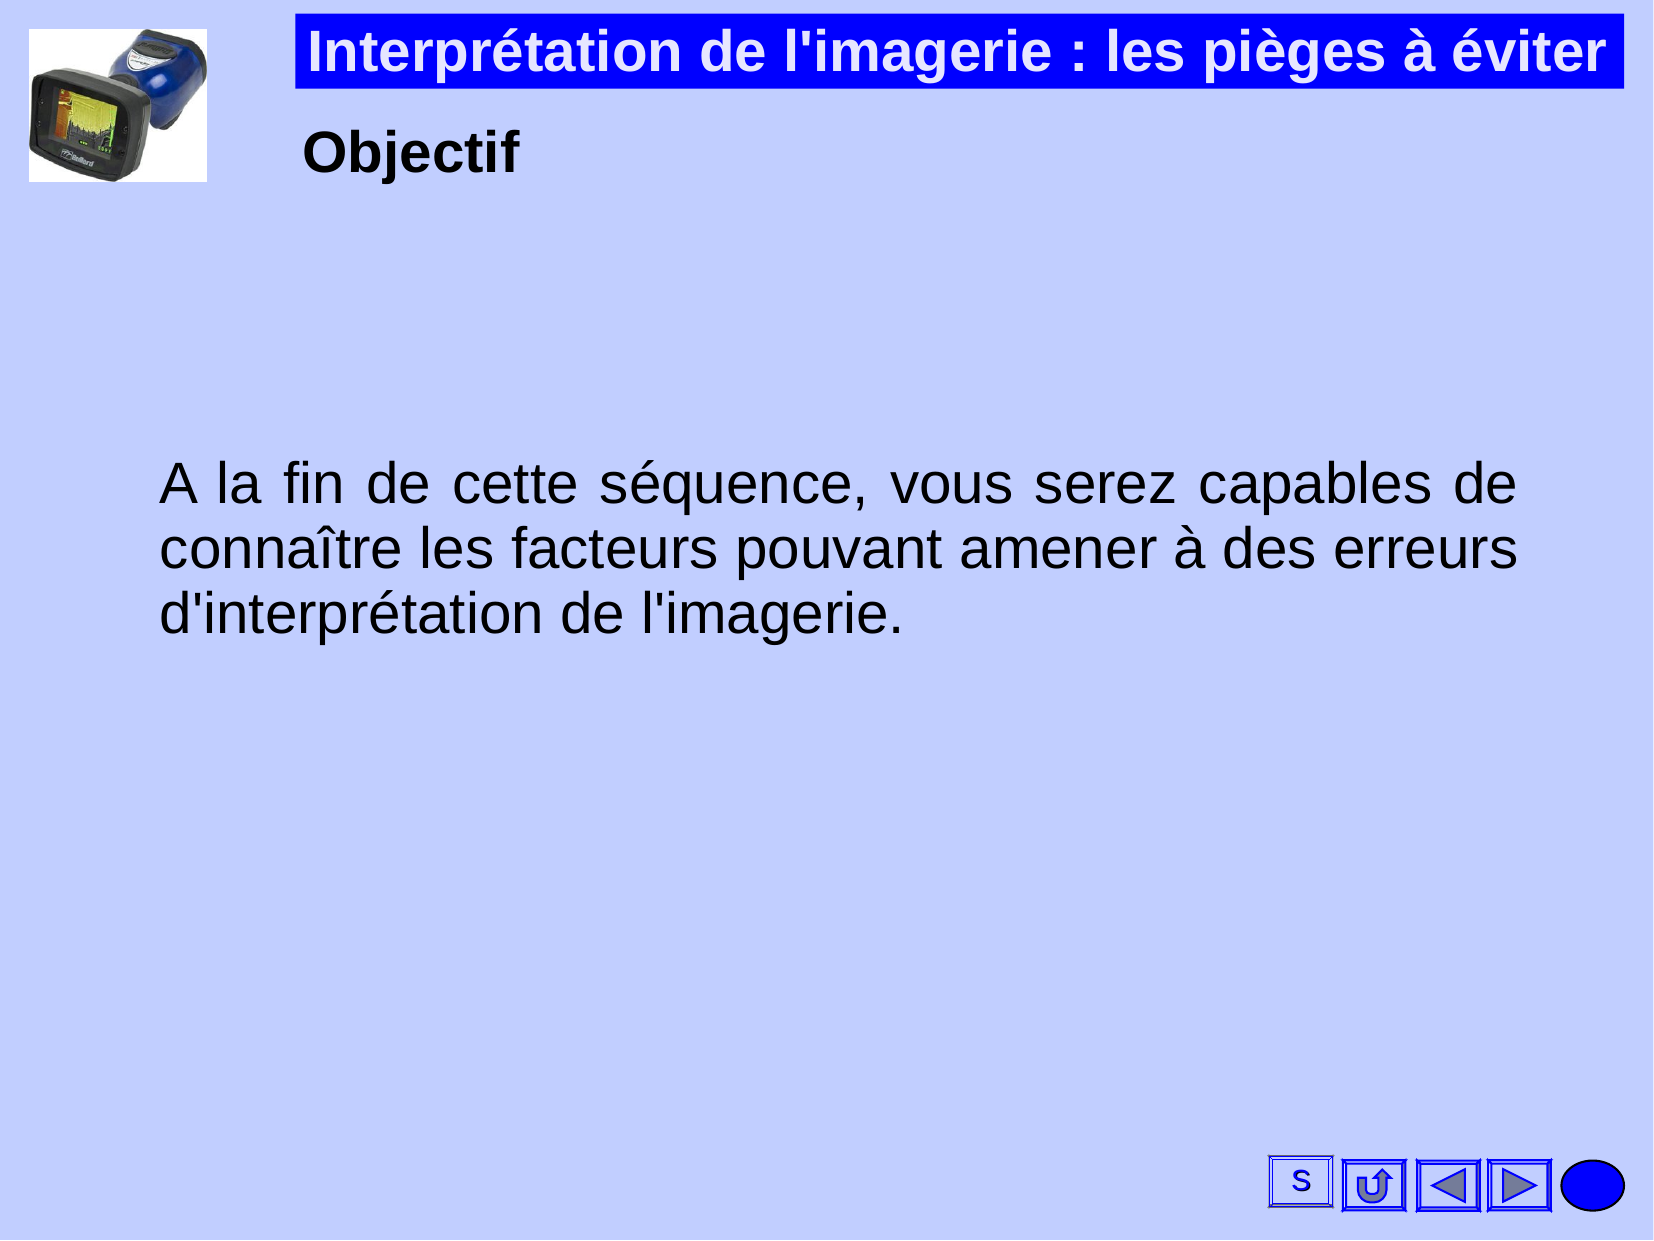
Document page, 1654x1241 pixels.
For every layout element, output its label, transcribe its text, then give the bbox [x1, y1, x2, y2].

text_box Interprétation de l'imagerie : les pièges à éviter [295, 13, 1625, 89]
text_box Objectif [287, 112, 536, 193]
text_box [1561, 1160, 1625, 1211]
list A la fin de cette séquence, vous serez capables de connaître les facteurs pouvant amener à des erreurs d'interprétation de l'imagerie. [88, 442, 1536, 783]
picture [29, 29, 207, 182]
